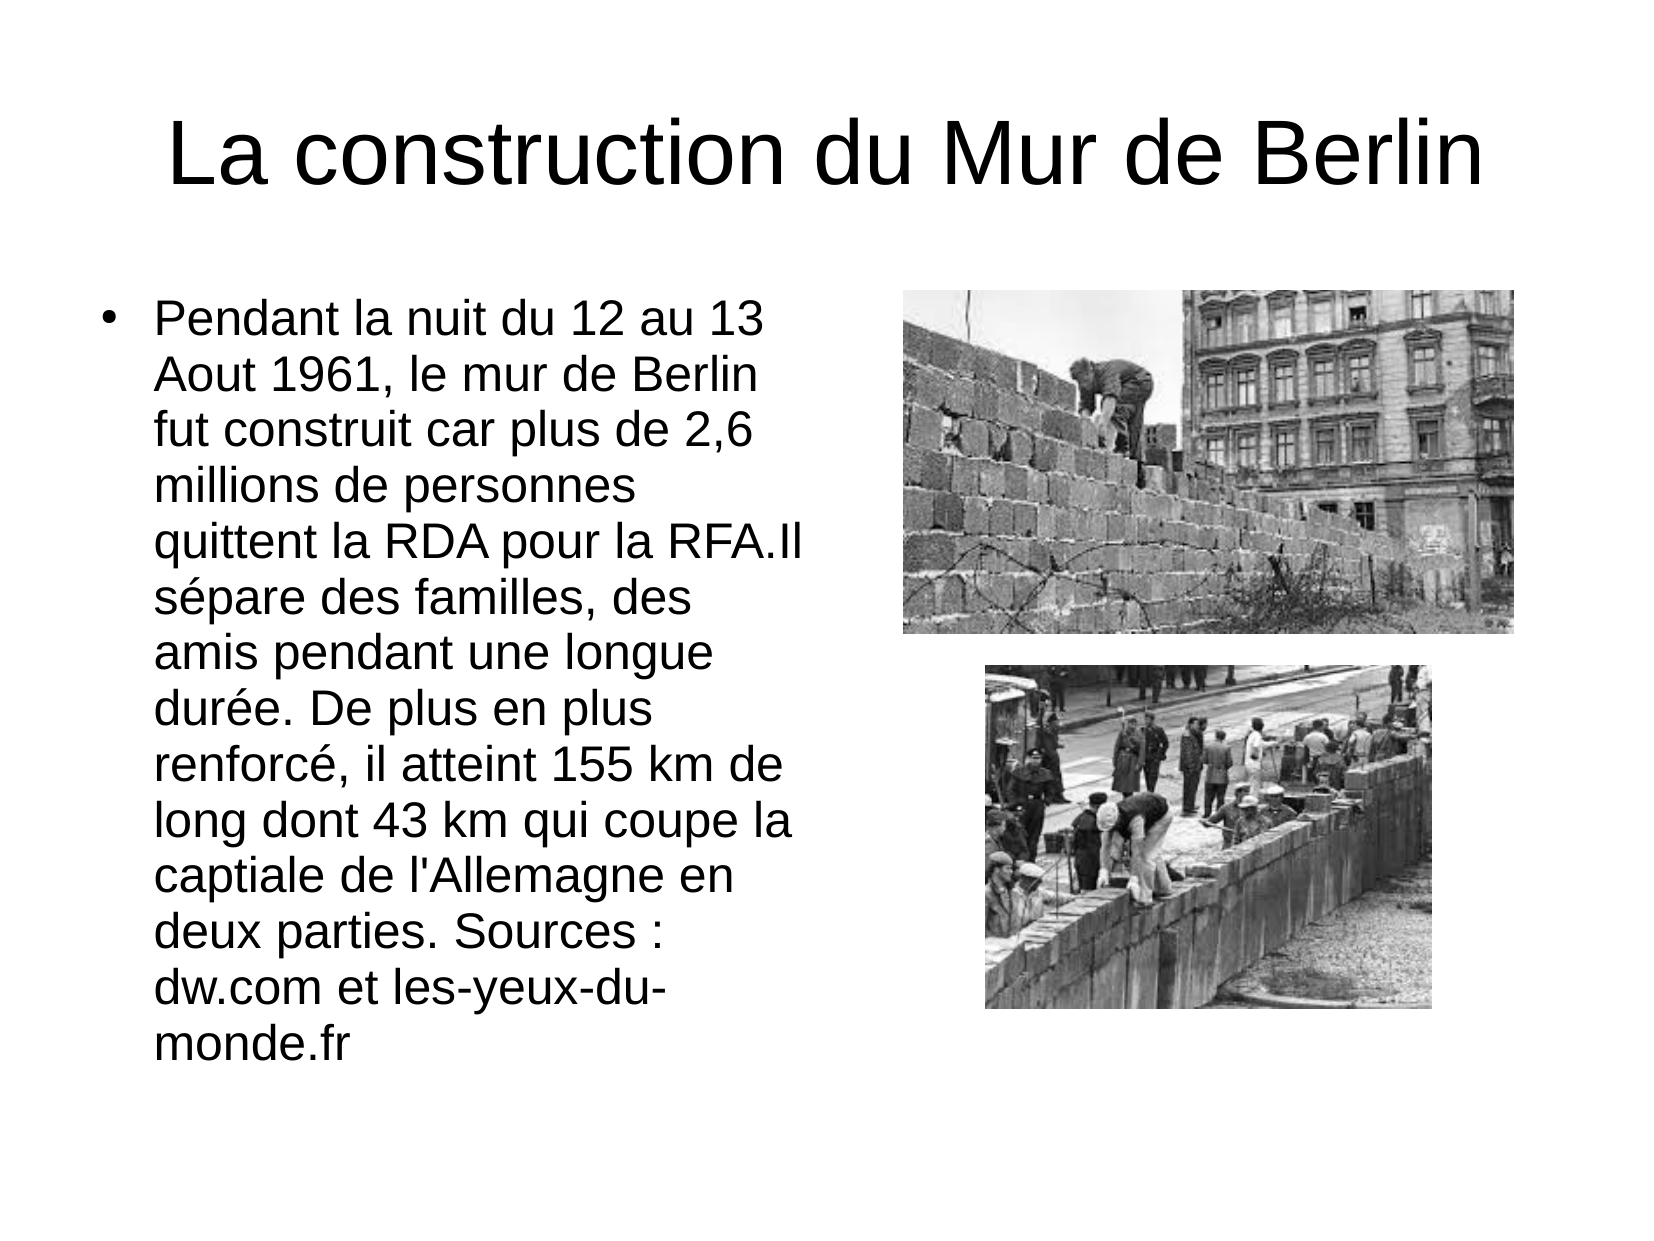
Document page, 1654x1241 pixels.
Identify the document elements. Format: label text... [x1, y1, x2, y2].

list Pendant la nuit du 12 au 13 Aout 1961, le mur de Berlin fut construit car plus de 2,6 millions de personnes quittent la RDA pour la RFA.Il sépare des familles, des amis pendant une longue durée. De plus en plus renforcé, il atteint 155 km de long dont 43 km qui coupe la captiale de l'Allemagne en deux parties. Sources : dw.com et les-yeux-du-monde.fr [82, 290, 809, 1010]
title La construction du Mur de Berlin [82, 49, 1571, 257]
picture [903, 290, 1514, 634]
picture [985, 665, 1432, 1009]
